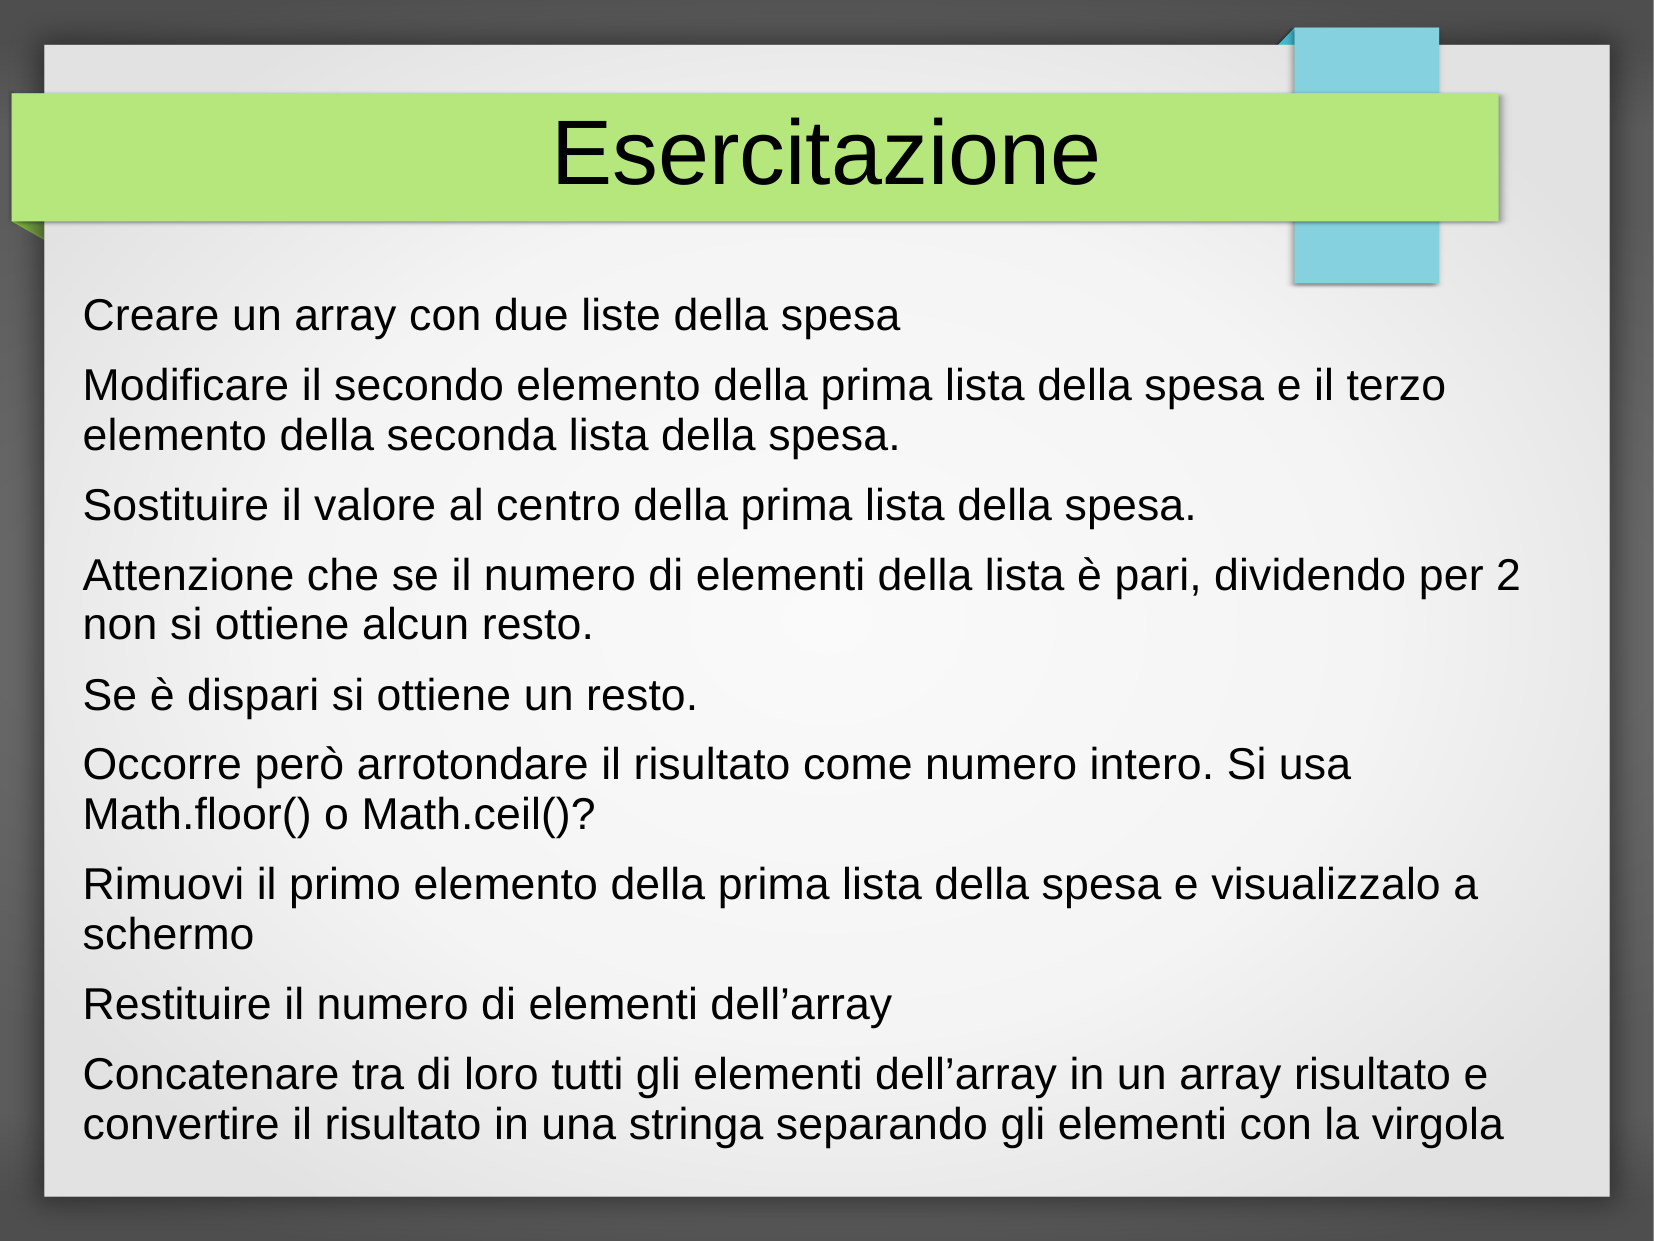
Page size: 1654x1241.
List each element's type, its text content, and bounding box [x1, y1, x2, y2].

picture [0, 0, 1654, 1241]
list Creare un array con due liste della spesa Modificare il secondo elemento della prima lista della spesa e il terzo elemento della seconda lista della spesa. Sostituire il valore al centro della prima lista della spesa. Attenzione che se il numero di elementi della lista è pari, dividendo per 2 non si ottiene alcun resto. Se è dispari si ottiene un resto. Occorre però arrotondare il risultato come numero intero. Si usa Math.floor() o Math.ceil()? Rimuovi il primo elemento della prima lista della spesa e visualizzalo a schermo Restituire il numero di elementi dell’array Concatenare tra di loro tutti gli elementi dell’array in un array risultato e convertire il risultato in una stringa separando gli elementi con la virgola [82, 290, 1571, 1158]
title Esercitazione [82, 49, 1571, 257]
